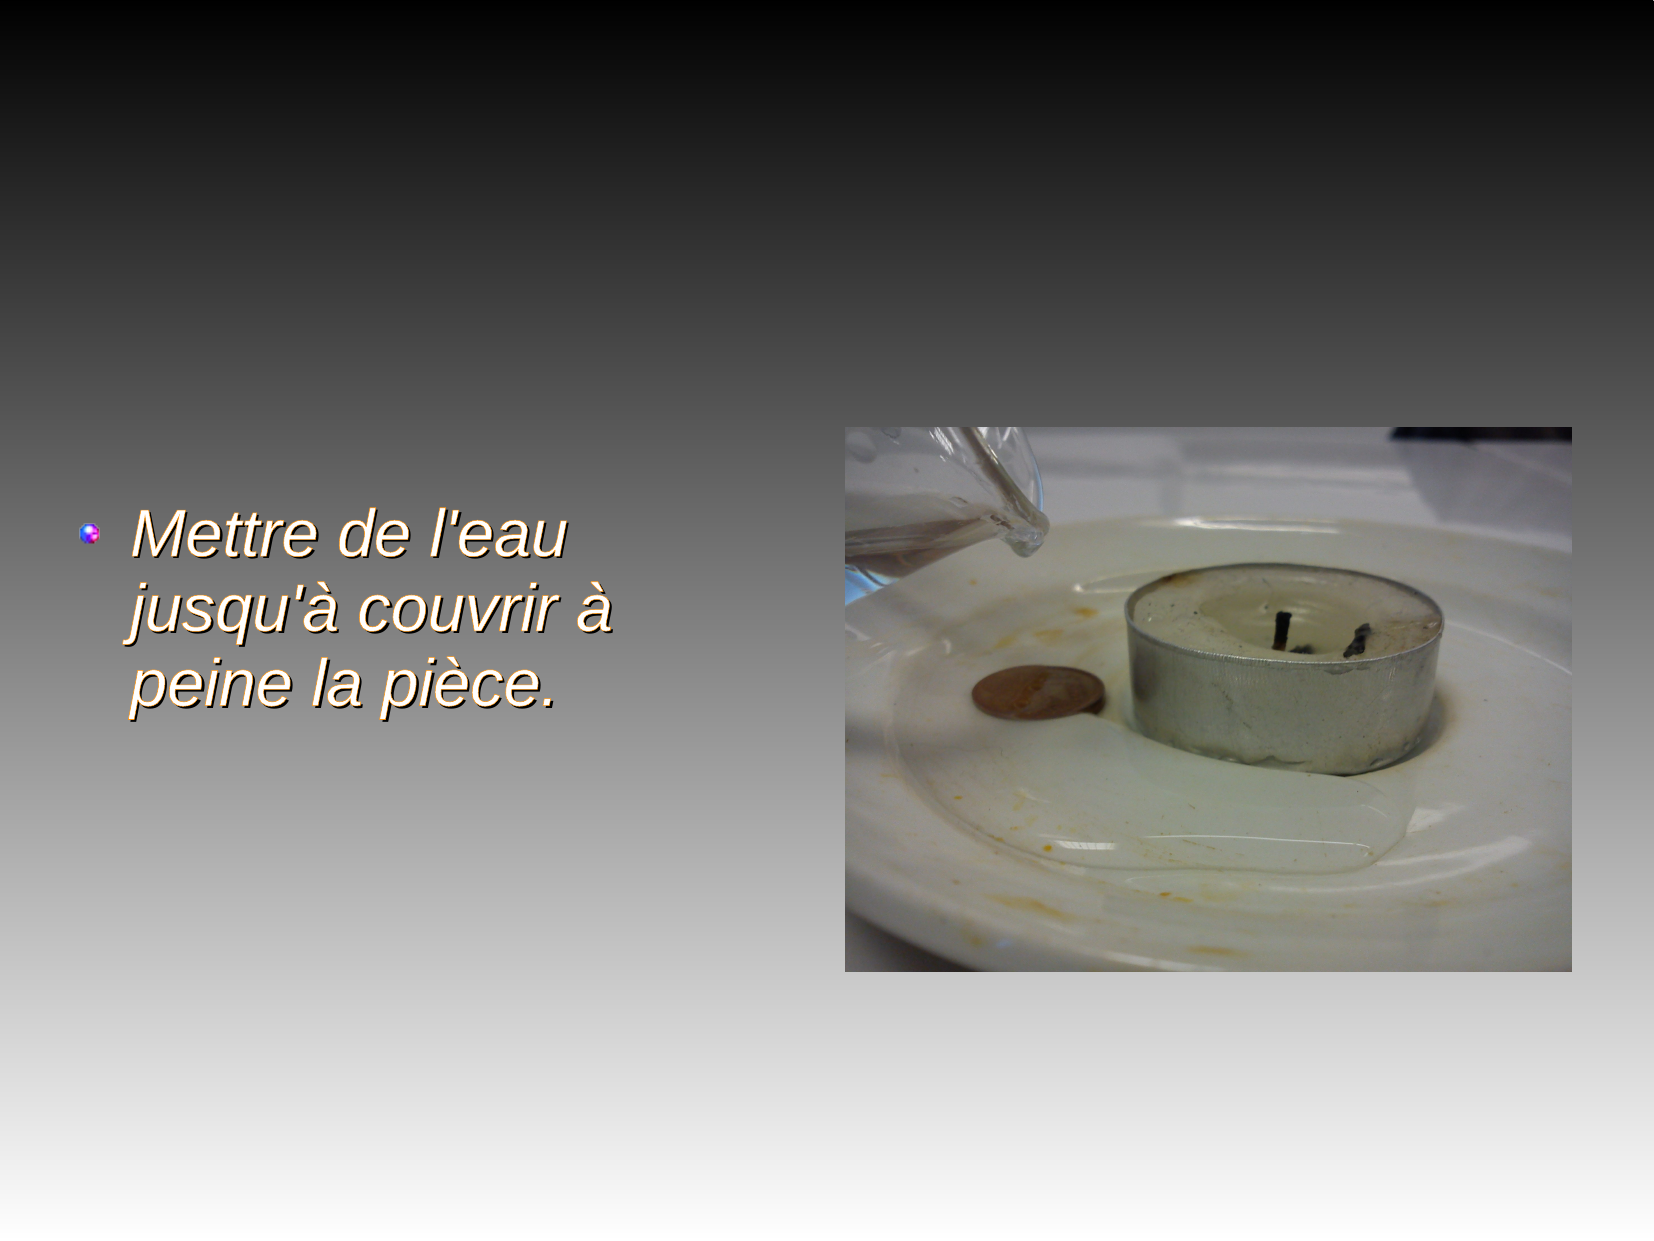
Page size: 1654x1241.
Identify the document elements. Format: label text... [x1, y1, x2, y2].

picture [845, 427, 1572, 972]
list Mettre de l'eau jusqu'à couvrir à peine la pièce. [59, 495, 786, 798]
